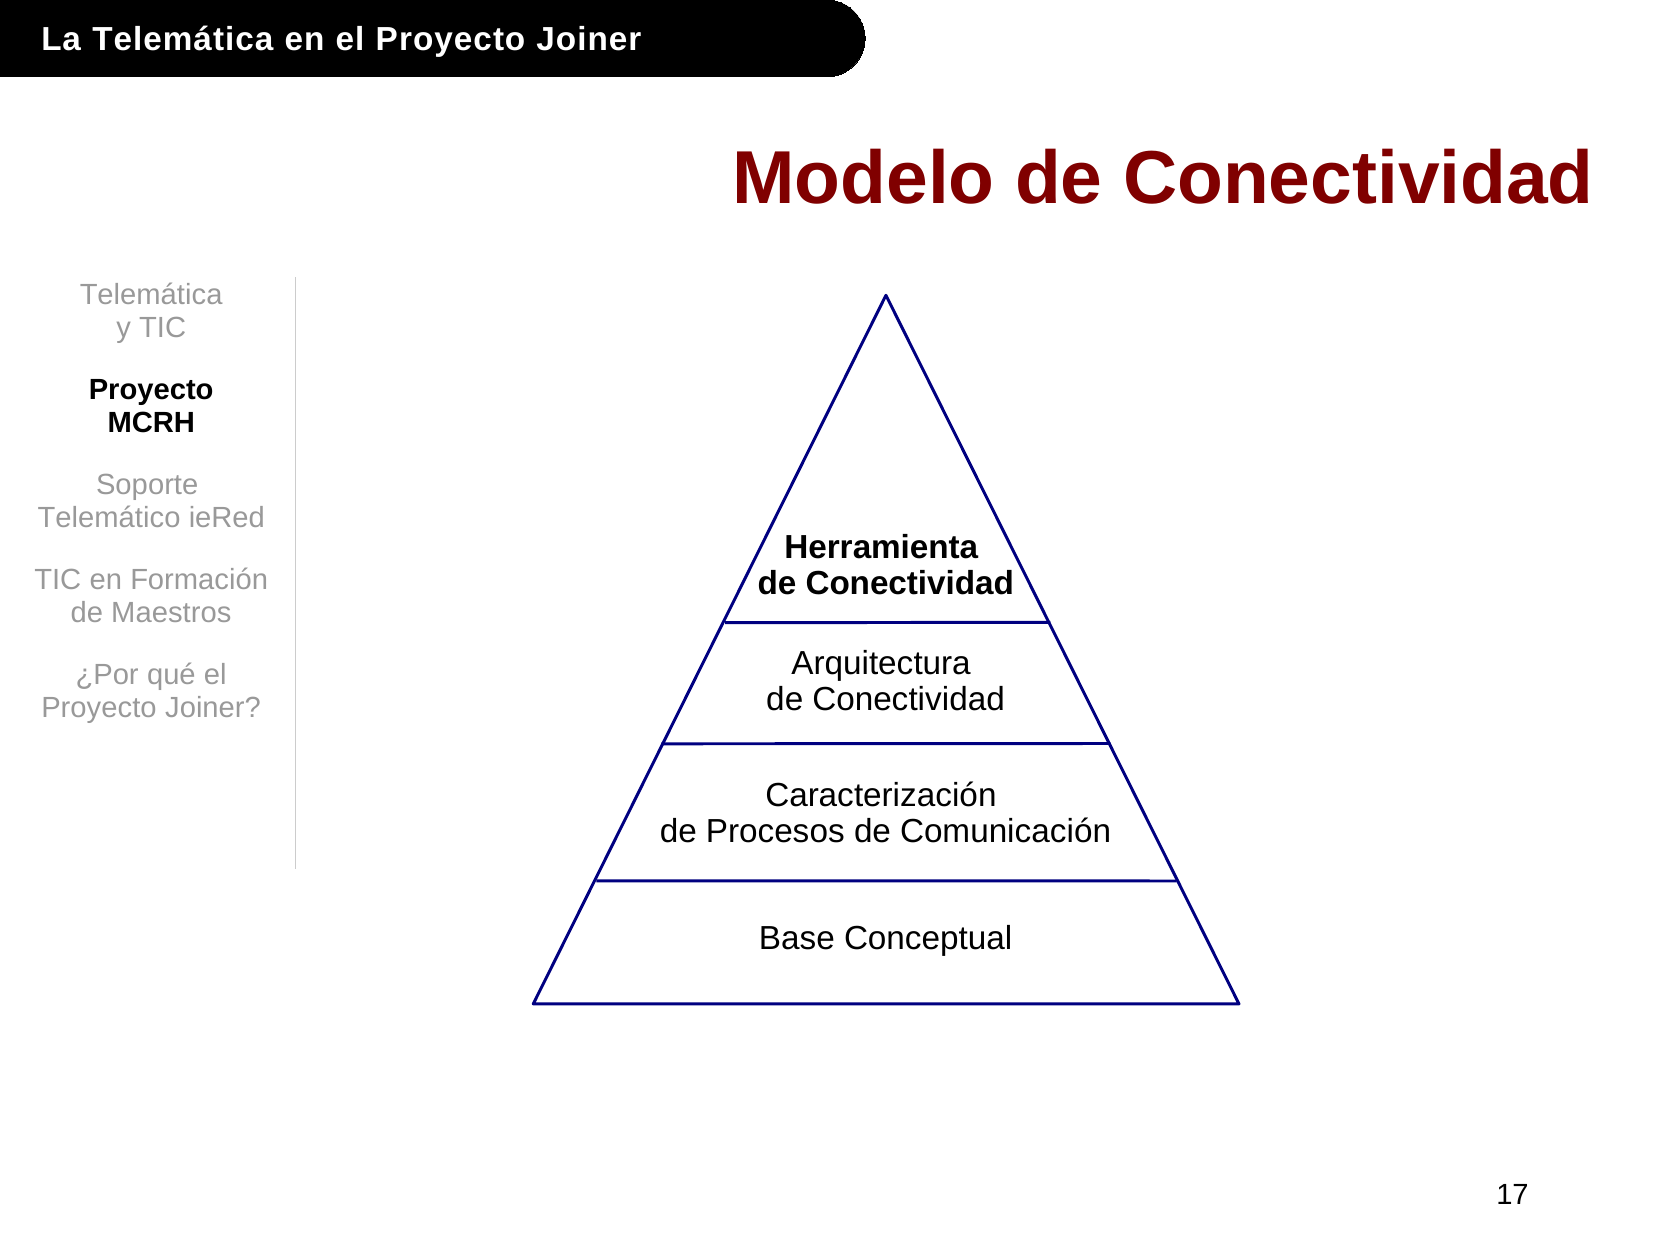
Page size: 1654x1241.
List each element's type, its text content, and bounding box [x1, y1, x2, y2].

text_box Caracterización de Procesos de Comunicación [643, 778, 1128, 863]
list Telemática y TIC Proyecto MCRH Soporte Telemático ieRed TIC en Formación de Maestros ¿Por qué el Proyecto Joiner? [18, 277, 285, 862]
text_box Herramienta de Conectividad [757, 530, 1015, 615]
text_box Base Conceptual [758, 920, 1013, 963]
text_box Arquitectura de Conectividad [766, 646, 1006, 728]
title Modelo de Conectividad [118, 118, 1595, 237]
